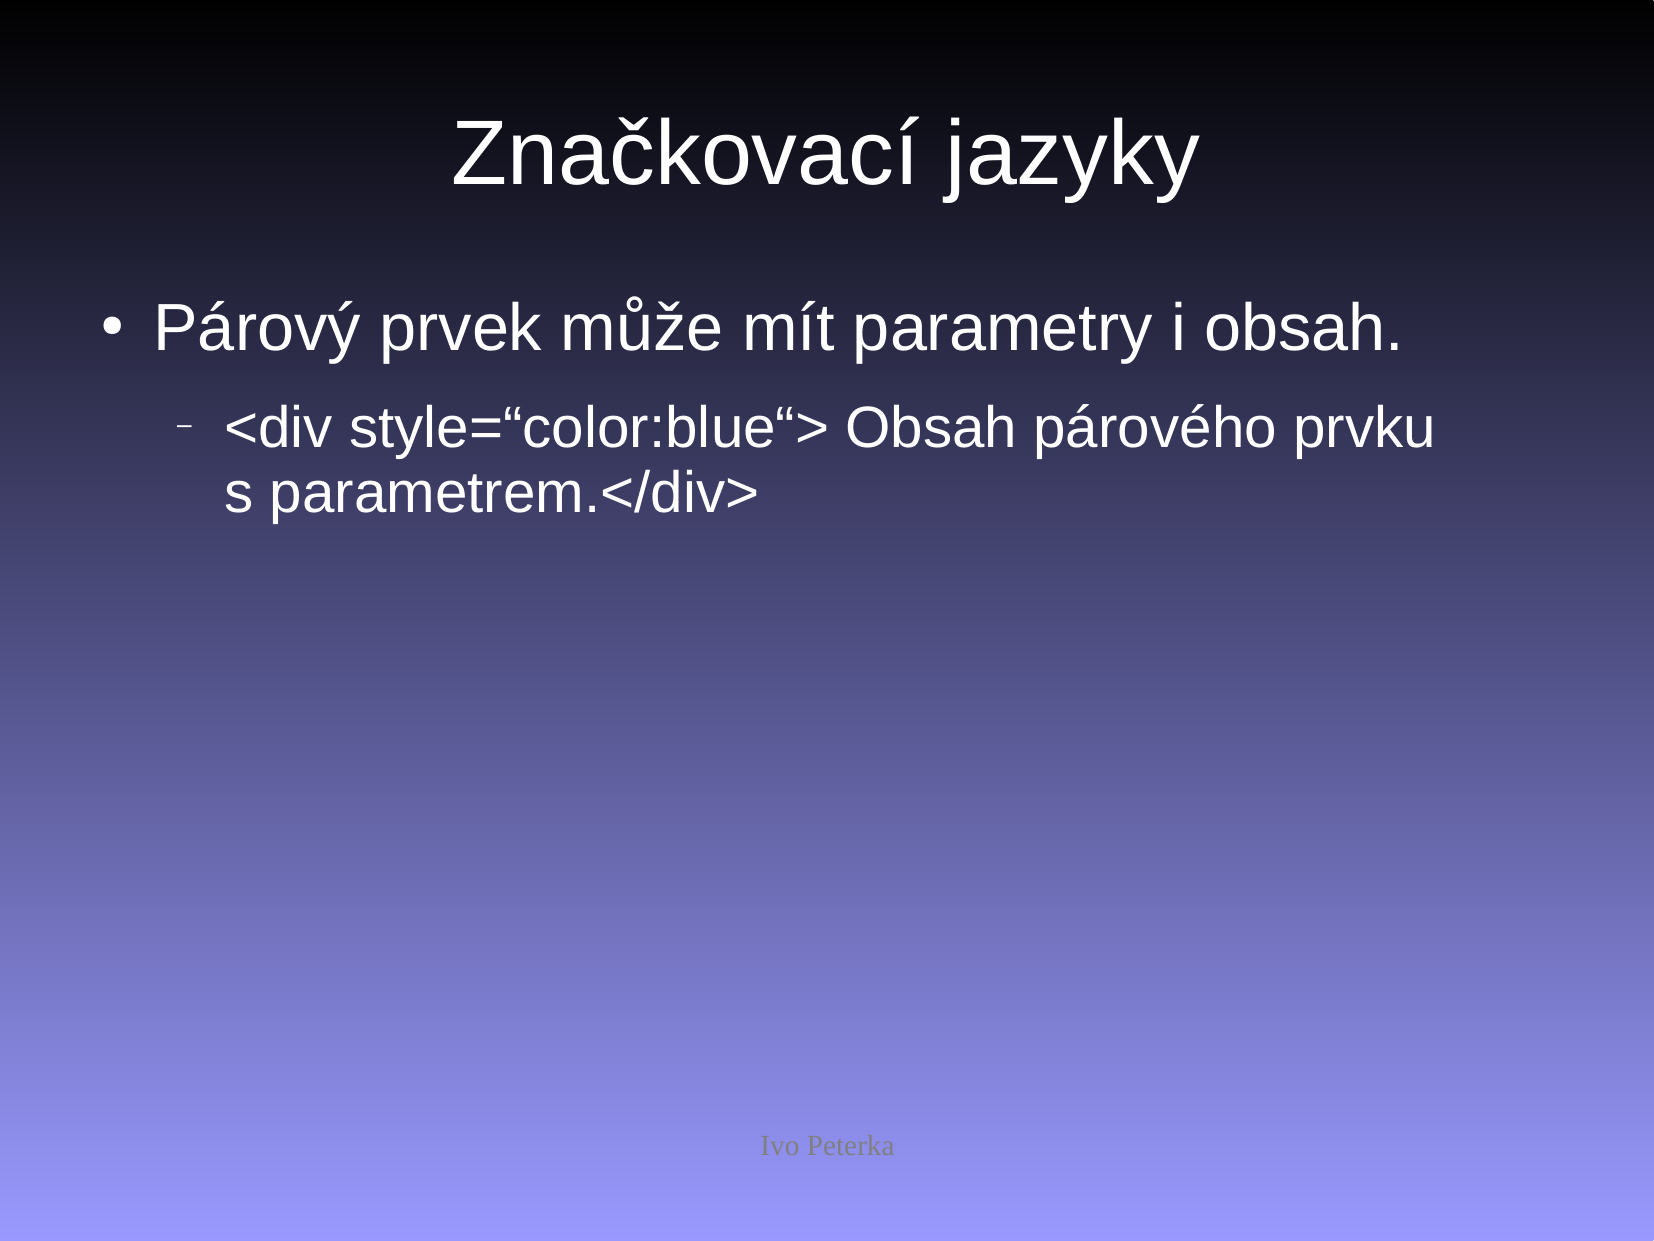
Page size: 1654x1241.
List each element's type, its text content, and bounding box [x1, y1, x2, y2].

list Párový prvek může mít parametry i obsah. <div style=“color:blue“> Obsah párového prvku s parametrem.</div> [82, 290, 1571, 1109]
title Značkovací jazyky [82, 49, 1571, 257]
